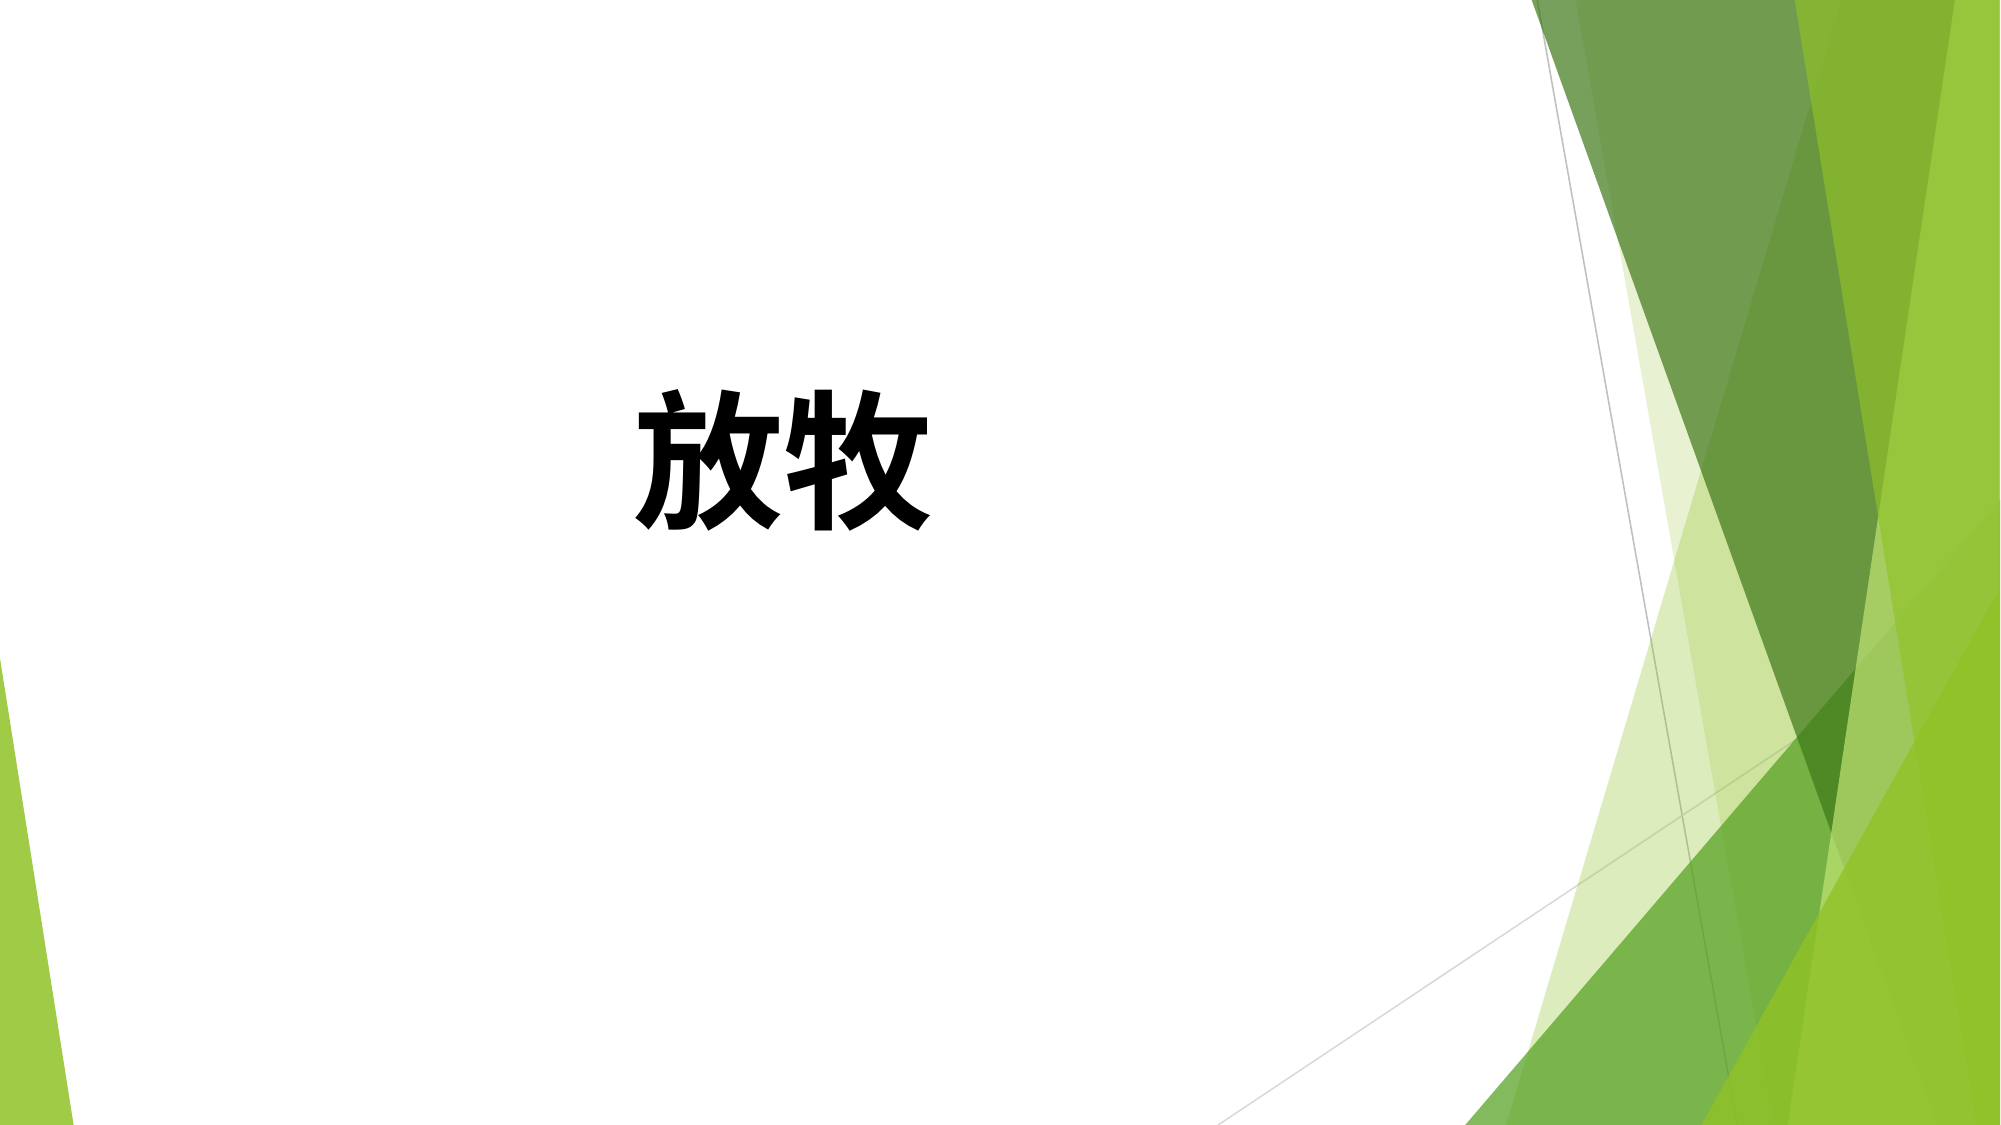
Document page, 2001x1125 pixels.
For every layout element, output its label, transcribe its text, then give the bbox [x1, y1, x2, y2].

text_box 放牧 [616, 360, 950, 558]
